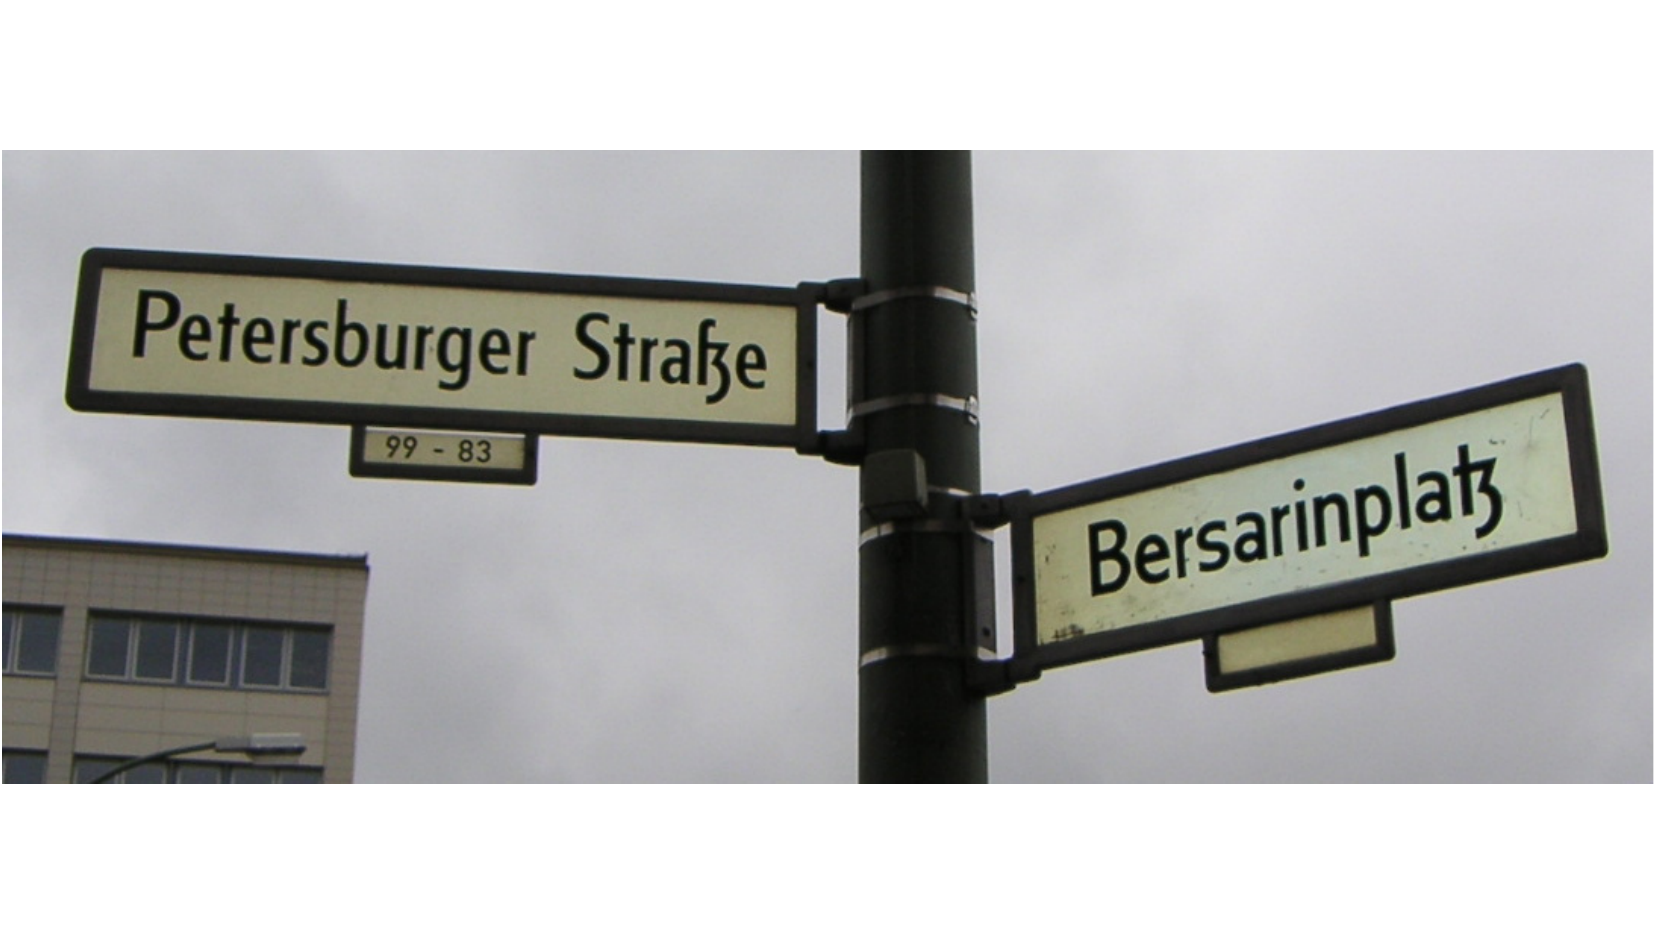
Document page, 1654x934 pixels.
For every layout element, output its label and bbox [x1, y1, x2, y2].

picture [2, 150, 1654, 784]
